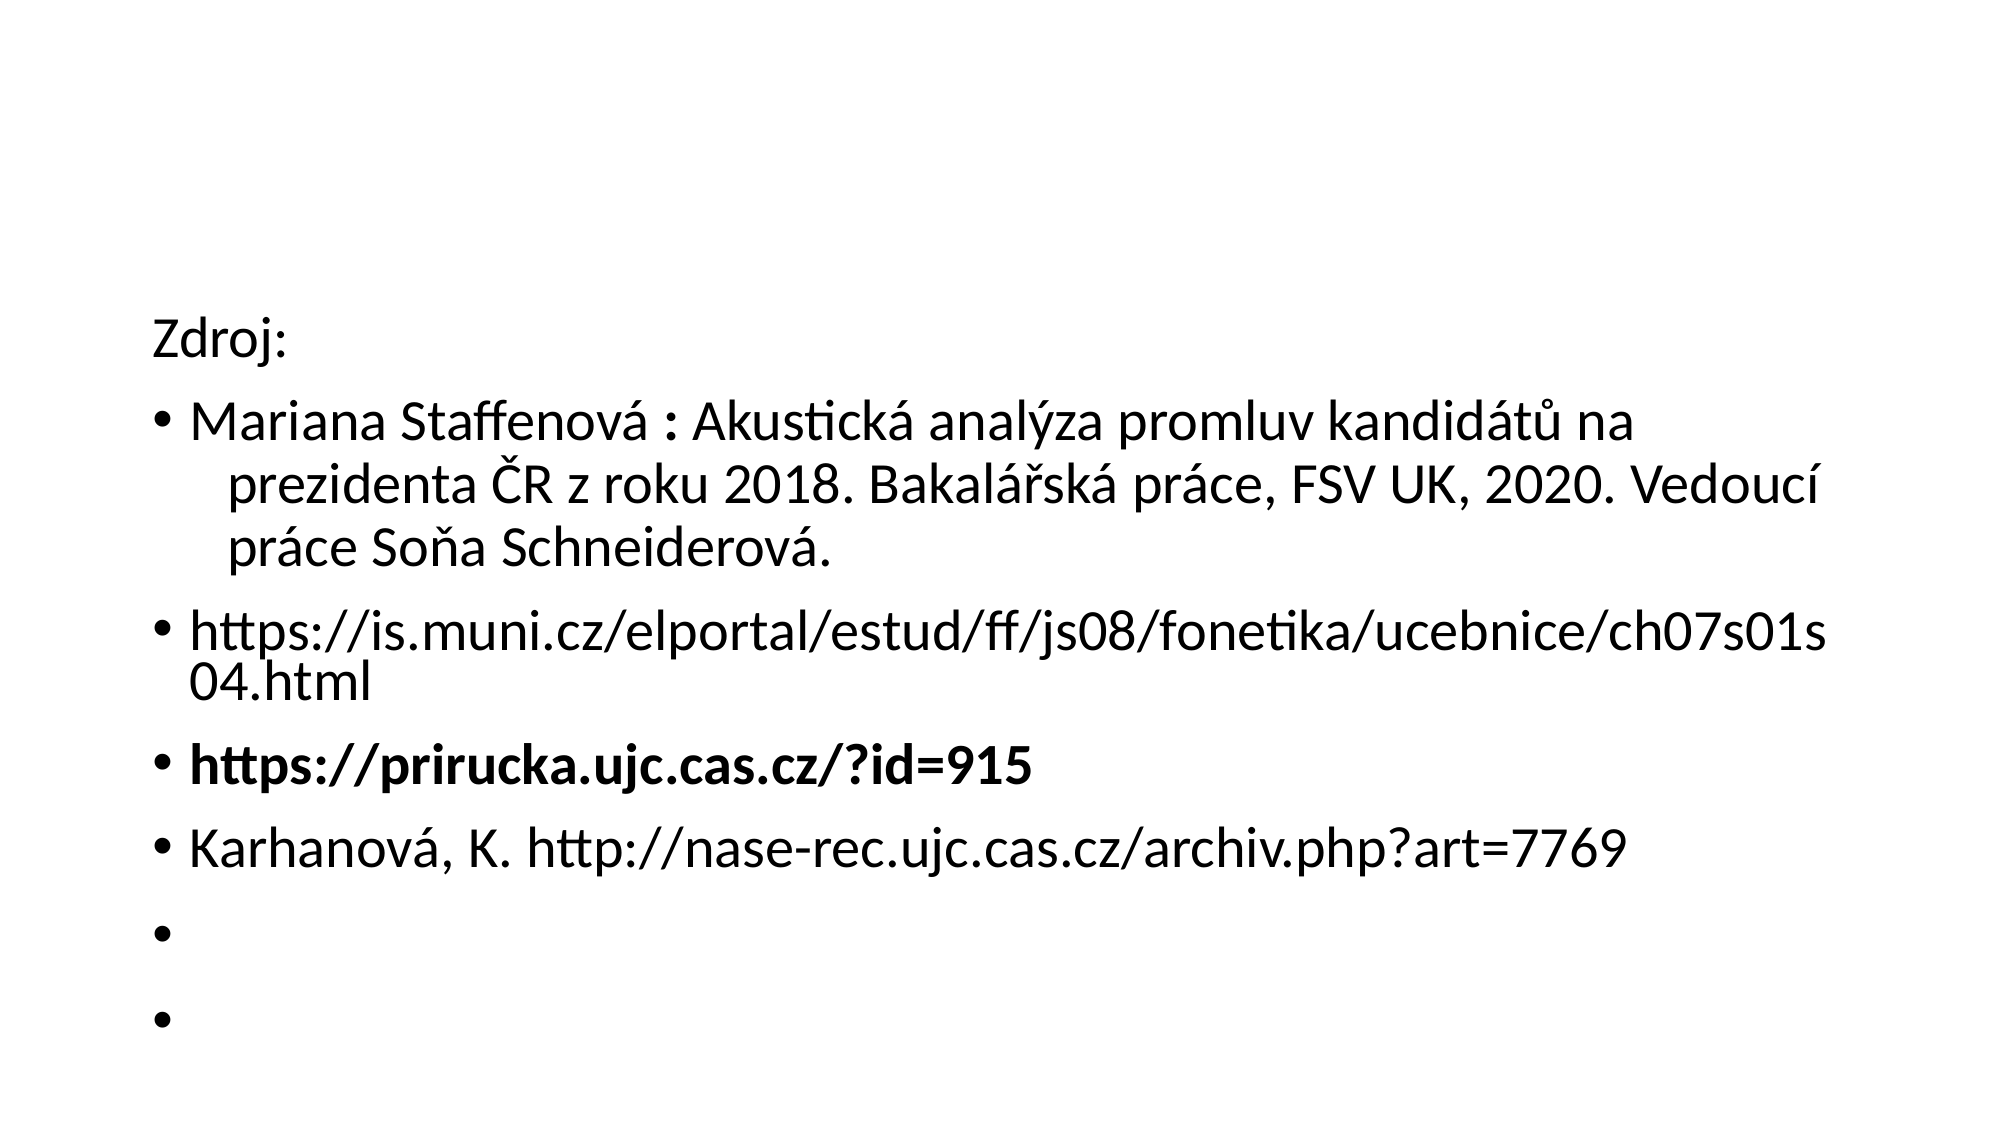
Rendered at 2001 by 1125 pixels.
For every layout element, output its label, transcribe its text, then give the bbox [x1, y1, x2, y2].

list Zdroj: Mariana Staffenová : Akustická analýza promluv kandidátů na prezidenta ČR z roku 2018. Bakalářská práce, FSV UK, 2020. Vedoucí práce Soňa Schneiderová. https://is.muni.cz/elportal/estud/ff/js08/fonetika/ucebnice/ch07s01s04.html https://prirucka.ujc.cas.cz/?id=915 Karhanová, K. http://nase-rec.ujc.cas.cz/archiv.php?art=7769 [137, 299, 1863, 1014]
